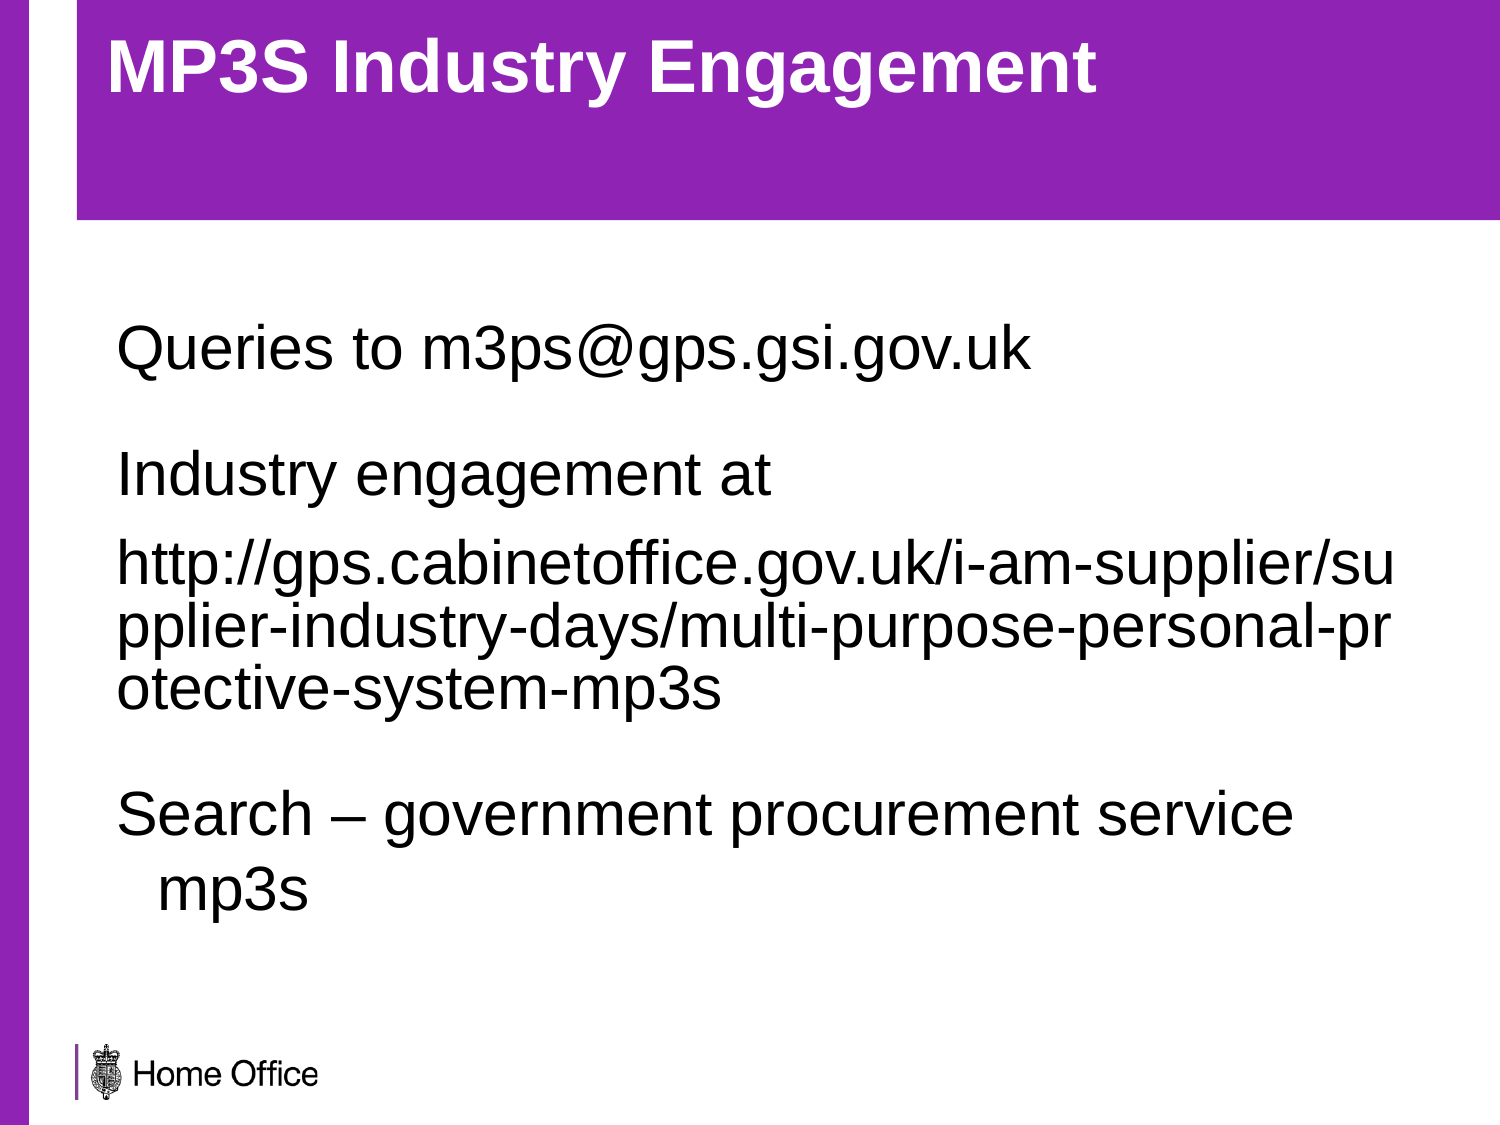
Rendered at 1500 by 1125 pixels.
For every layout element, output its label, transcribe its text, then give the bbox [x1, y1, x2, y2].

list Queries to m3ps@gps.gsi.gov.uk Industry engagement at http://gps.cabinetoffice.gov.uk/i-am-supplier/supplier-industry-days/multi-purpose-personal-protective-system-mp3s Search – government procurement service mp3s [75, 262, 1426, 1005]
title MP3S Industry Engagement [76, 0, 1500, 221]
